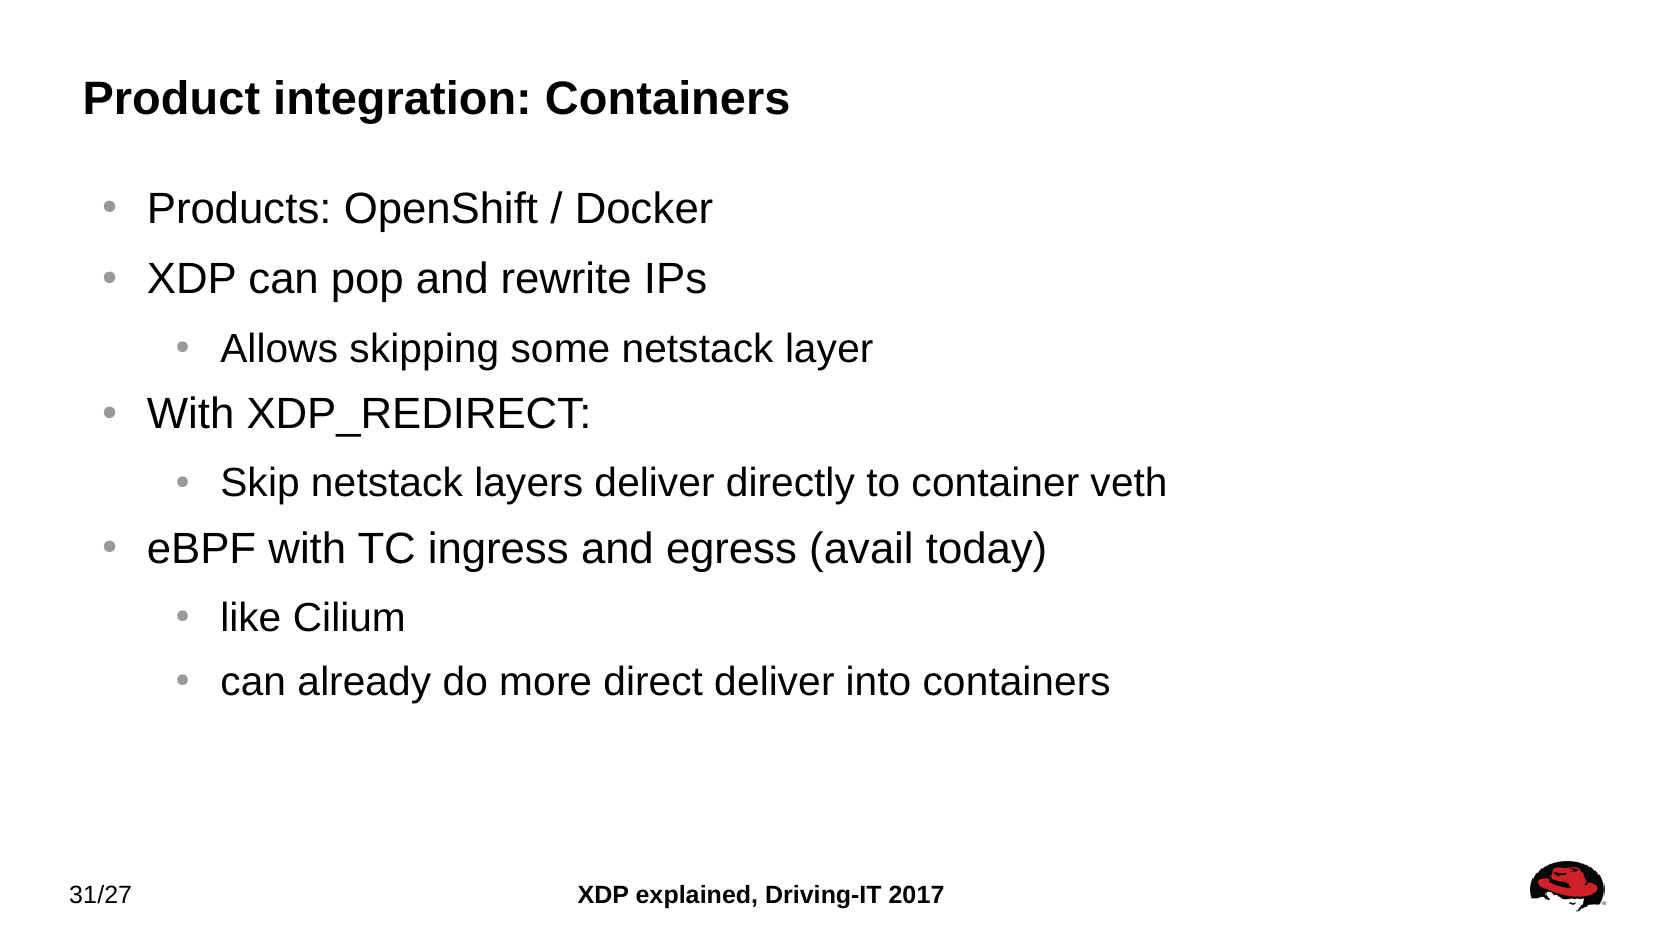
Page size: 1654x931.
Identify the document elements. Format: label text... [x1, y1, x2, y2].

picture [1529, 859, 1613, 918]
list Products: OpenShift / Docker XDP can pop and rewrite IPs Allows skipping some netstack layer With XDP_REDIRECT: Skip netstack layers deliver directly to container veth eBPF with TC ingress and egress (avail today) like Cilium can already do more direct deliver into containers [86, 183, 1575, 779]
title Product integration: Containers [82, 28, 1571, 169]
